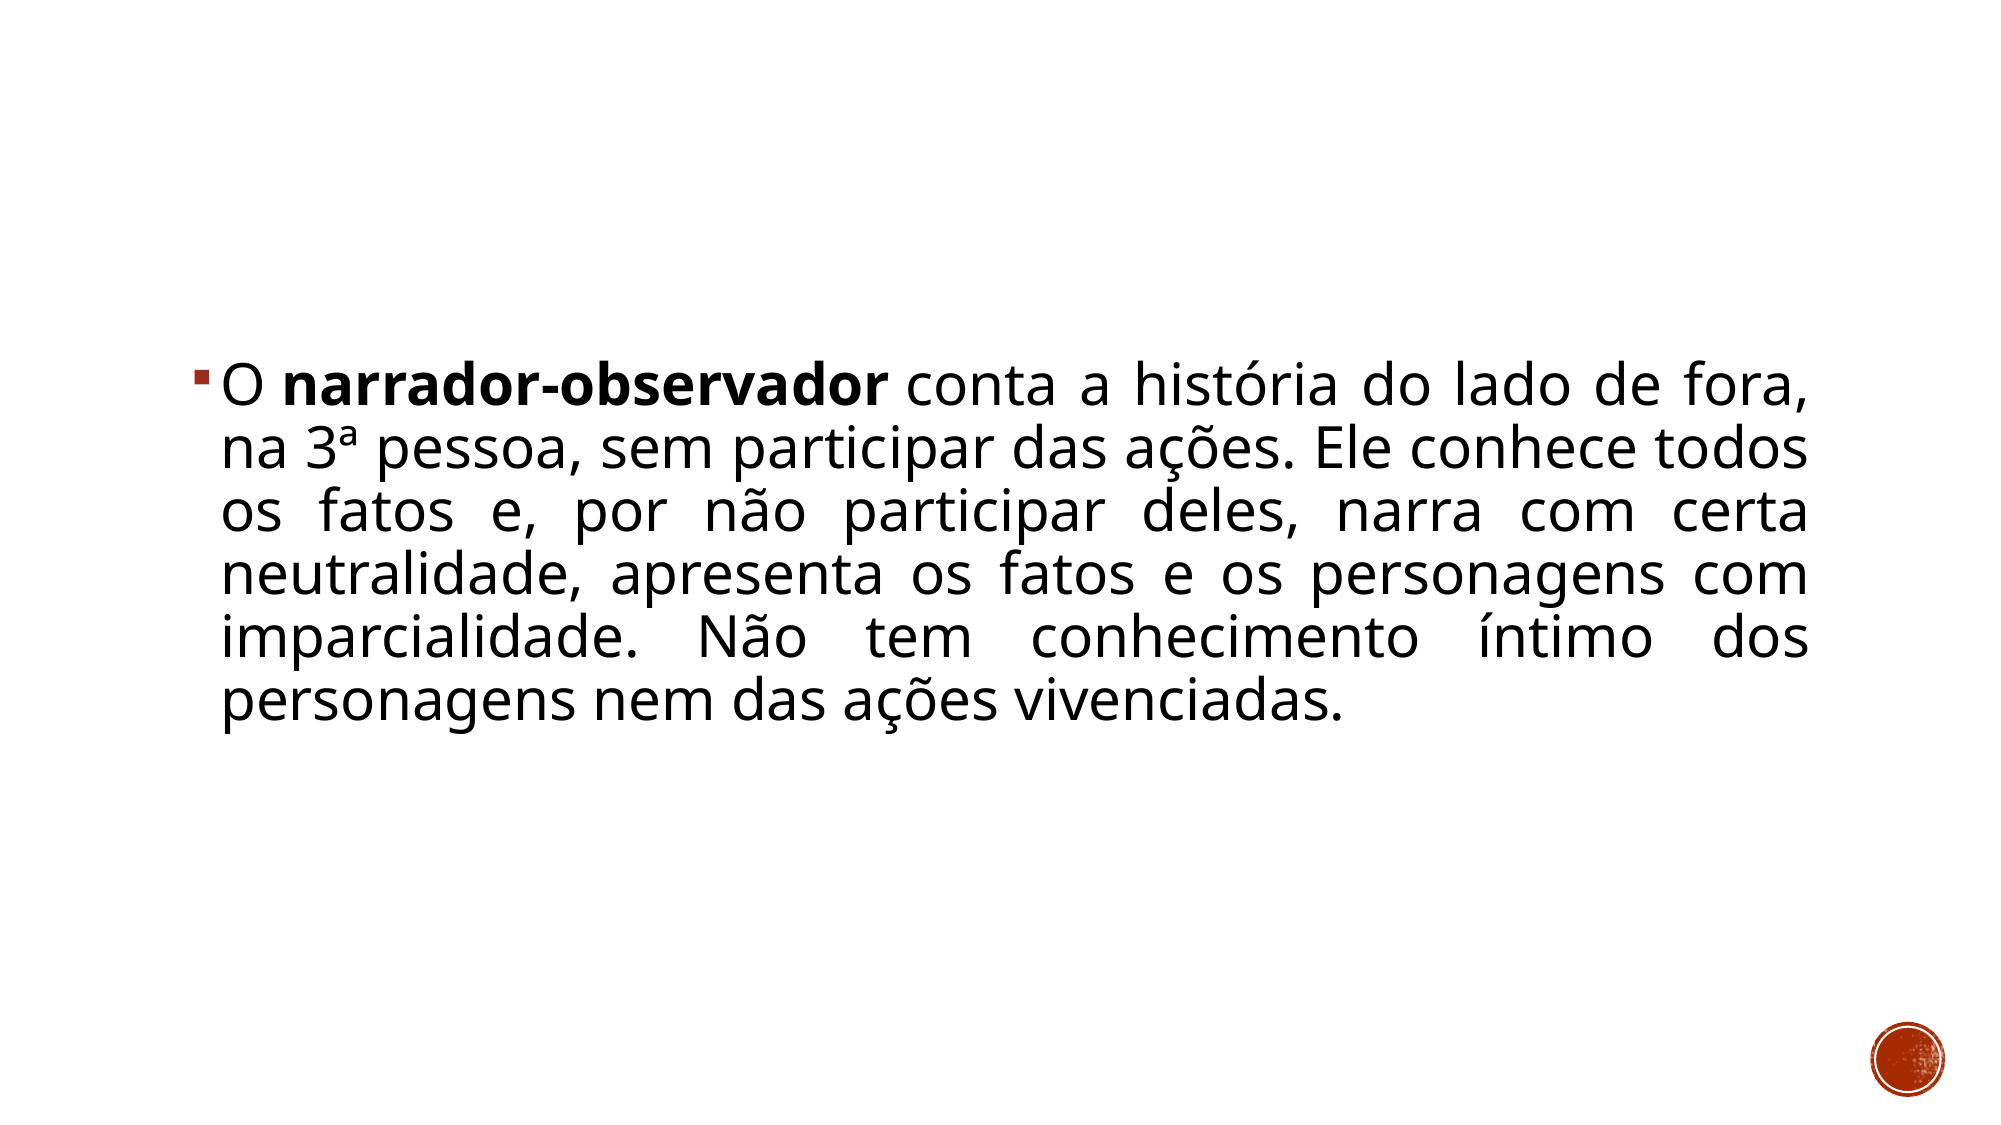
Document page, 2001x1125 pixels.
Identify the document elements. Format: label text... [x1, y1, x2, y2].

picture [1870, 1021, 1946, 1097]
list O narrador-observador conta a história do lado de fora, na 3ª pessoa, sem participar das ações. Ele conhece todos os fatos e, por não participar deles, narra com certa neutralidade, apresenta os fatos e os personagens com imparcialidade. Não tem conhecimento íntimo dos personagens nem das ações vivenciadas. [175, 348, 1826, 1013]
